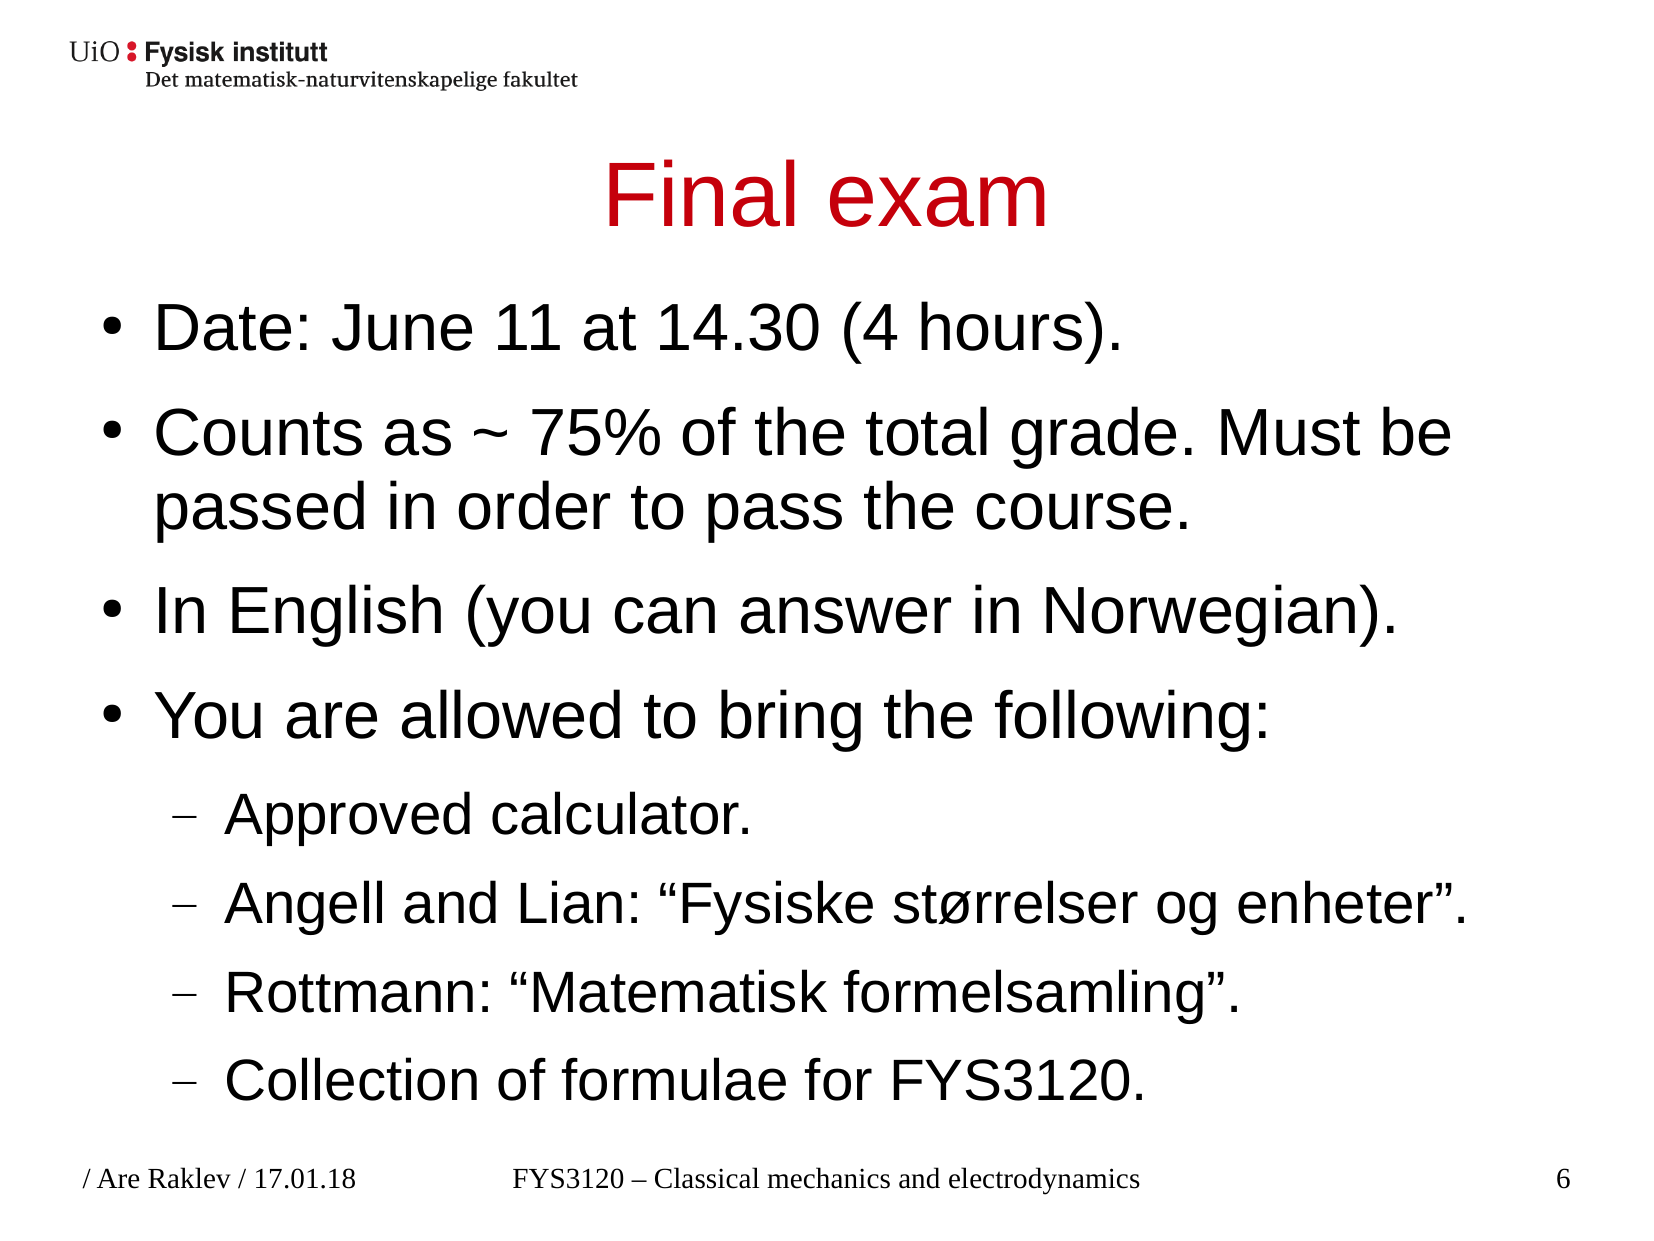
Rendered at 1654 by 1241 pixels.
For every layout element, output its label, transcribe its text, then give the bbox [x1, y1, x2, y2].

picture [68, 37, 581, 93]
list Date: June 11 at 14.30 (4 hours). Counts as ~ 75% of the total grade. Must be passed in order to pass the course. In English (you can answer in Norwegian). You are allowed to bring the following: Approved calculator. Angell and Lian: “Fysiske størrelser og enheter”. Rottmann: “Matematisk formelsamling”. Collection of formulae for FYS3120. [82, 290, 1571, 1114]
title Final exam [82, 90, 1571, 290]
